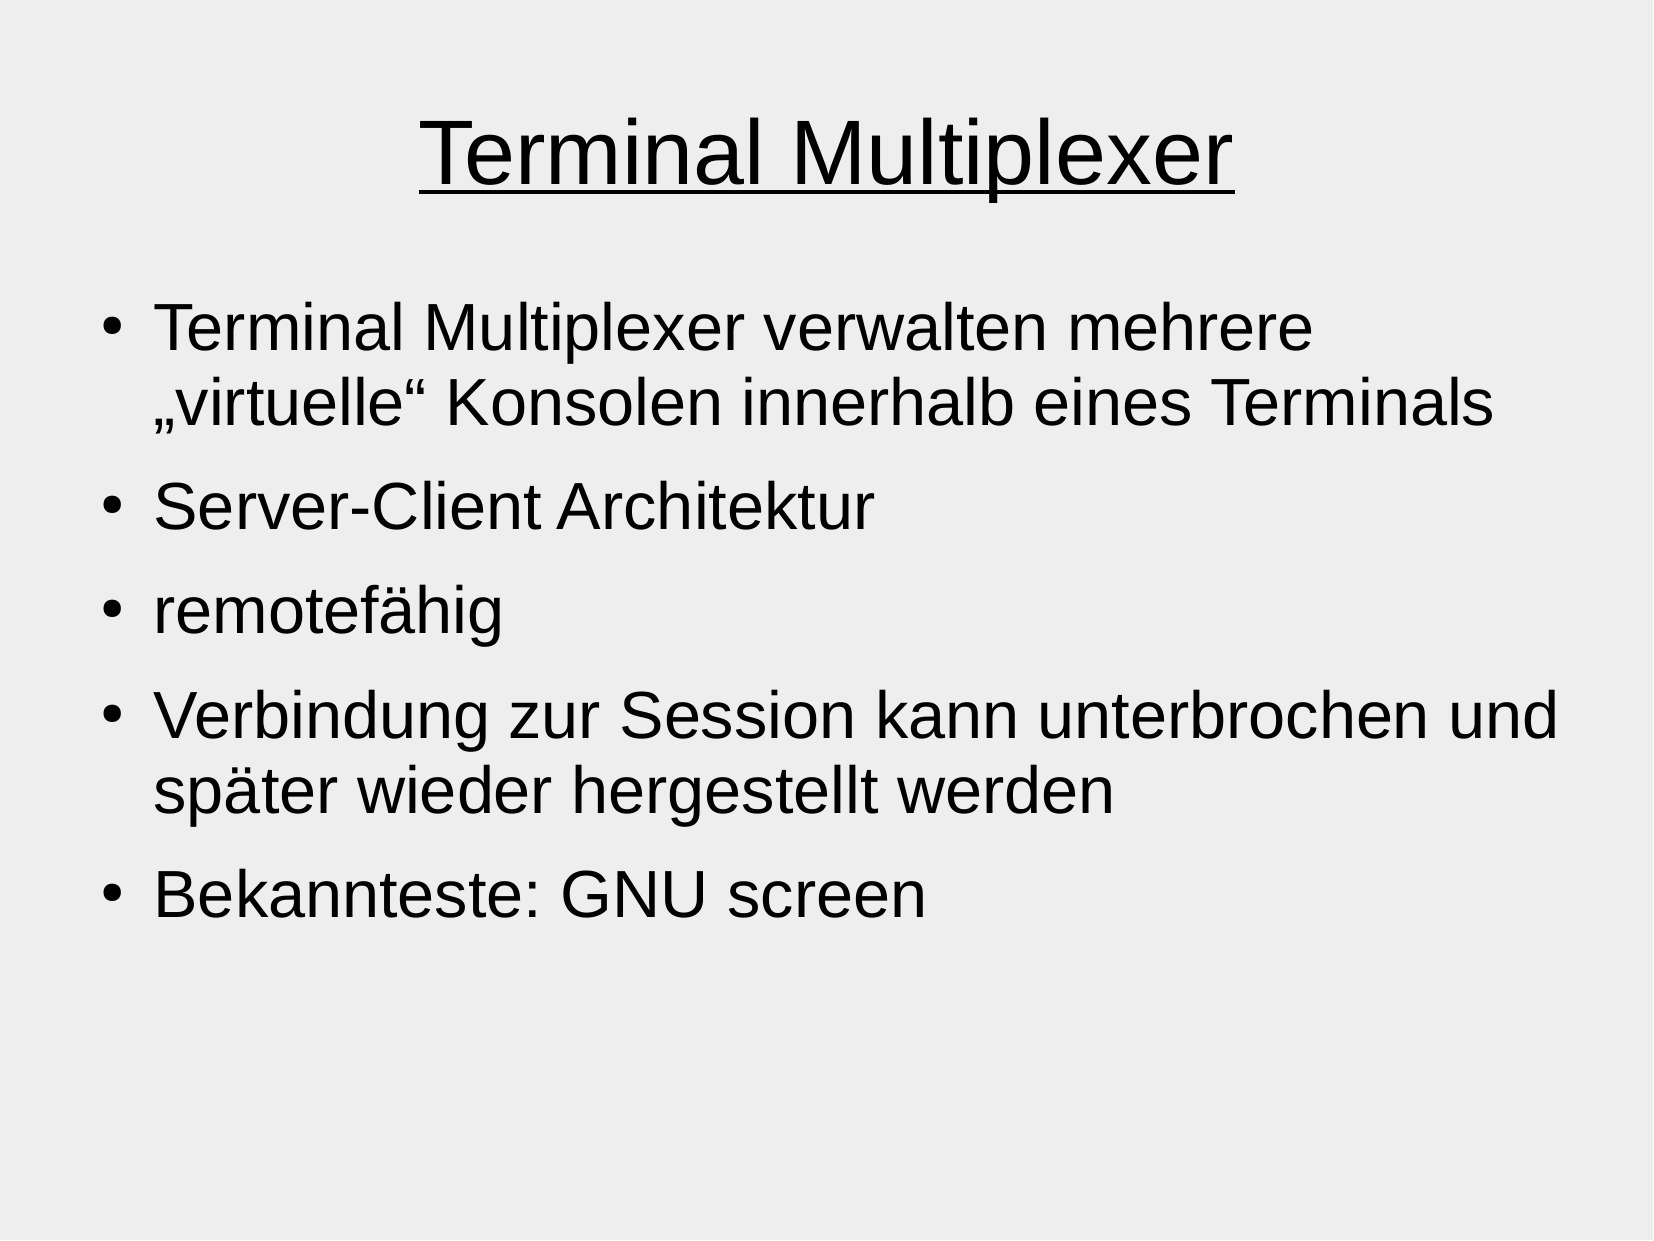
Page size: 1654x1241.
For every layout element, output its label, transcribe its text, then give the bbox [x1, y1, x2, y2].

list Terminal Multiplexer verwalten mehrere „virtuelle“ Konsolen innerhalb eines Terminals Server-Client Architektur remotefähig Verbindung zur Session kann unterbrochen und später wieder hergestellt werden Bekannteste: GNU screen [82, 290, 1571, 1010]
title Terminal Multiplexer [82, 49, 1571, 257]
